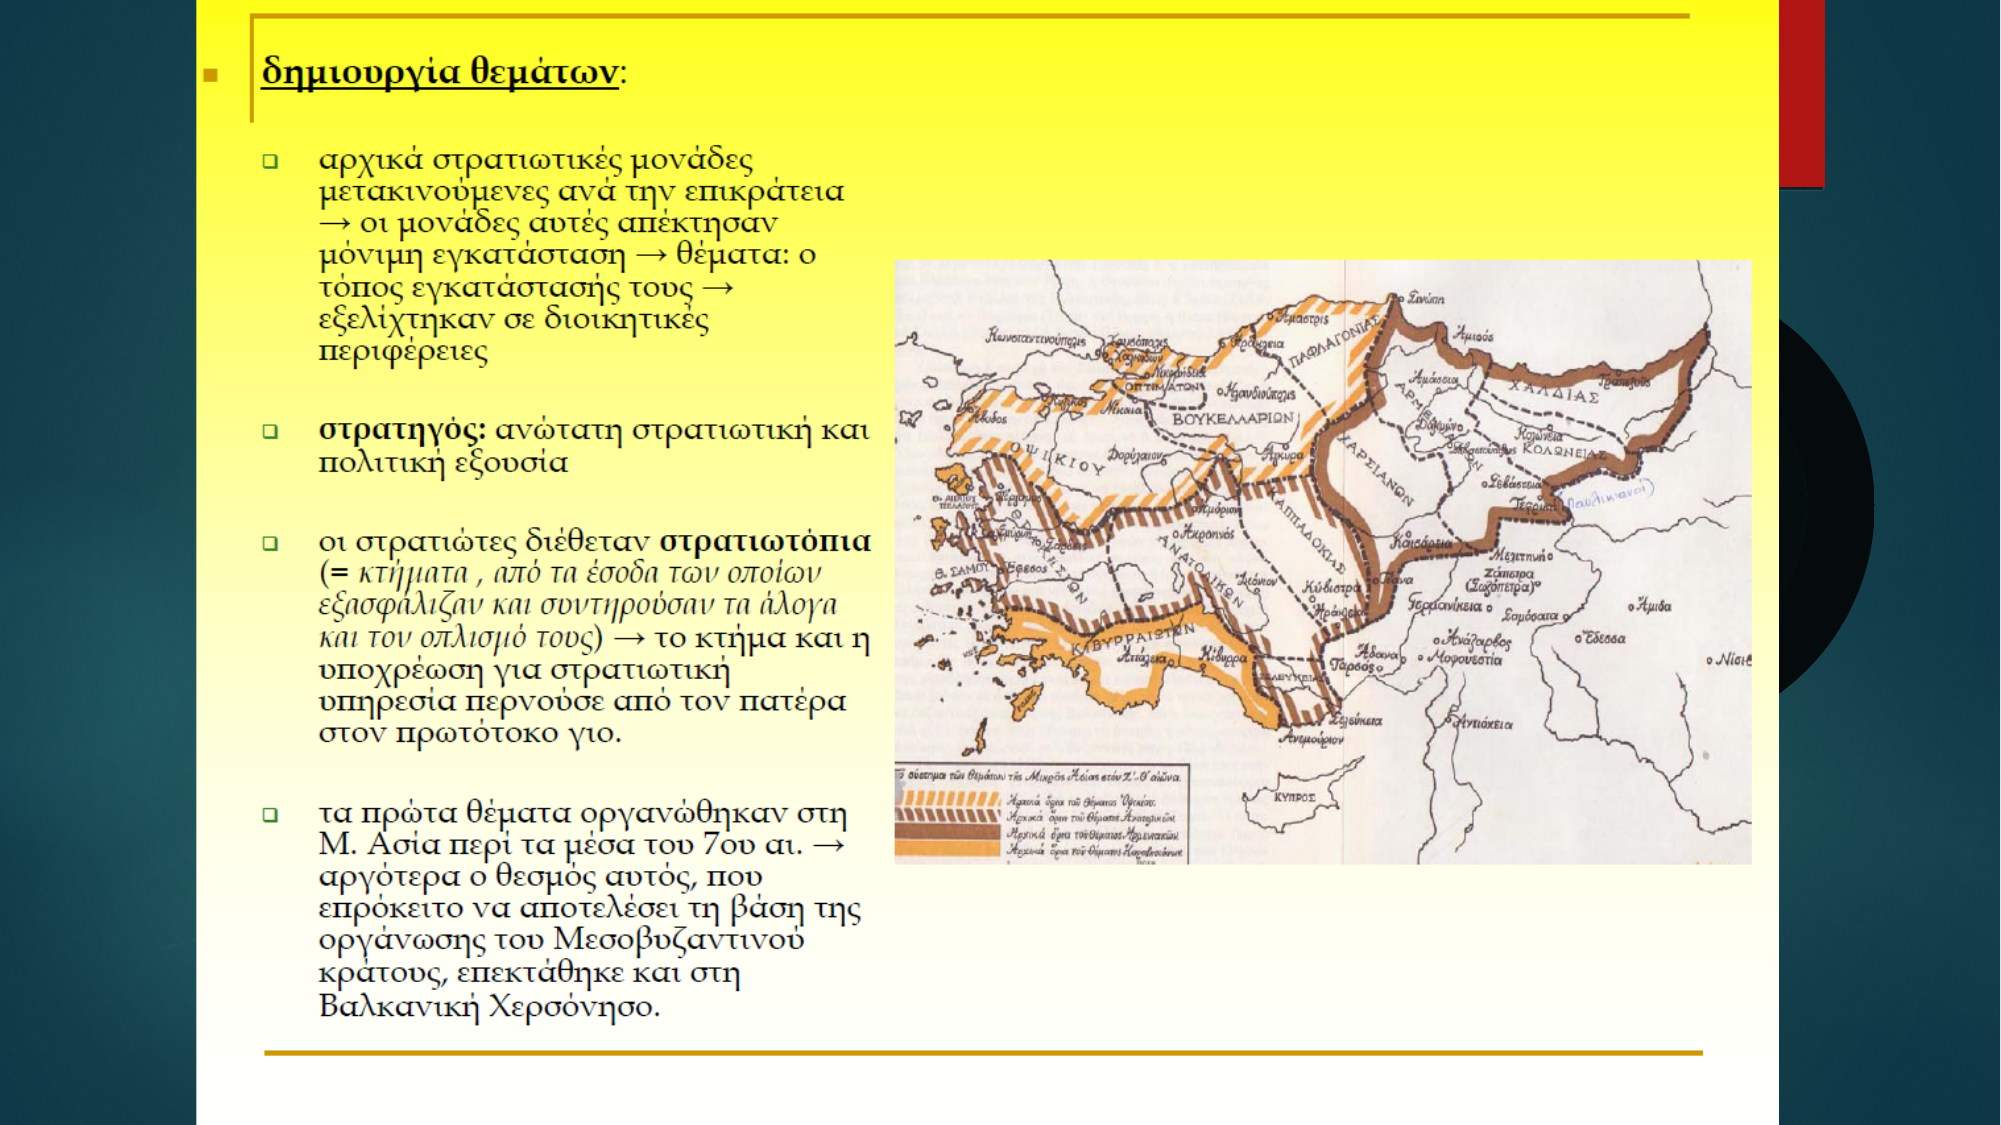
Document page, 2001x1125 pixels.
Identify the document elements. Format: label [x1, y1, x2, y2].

picture [196, 0, 1779, 1125]
